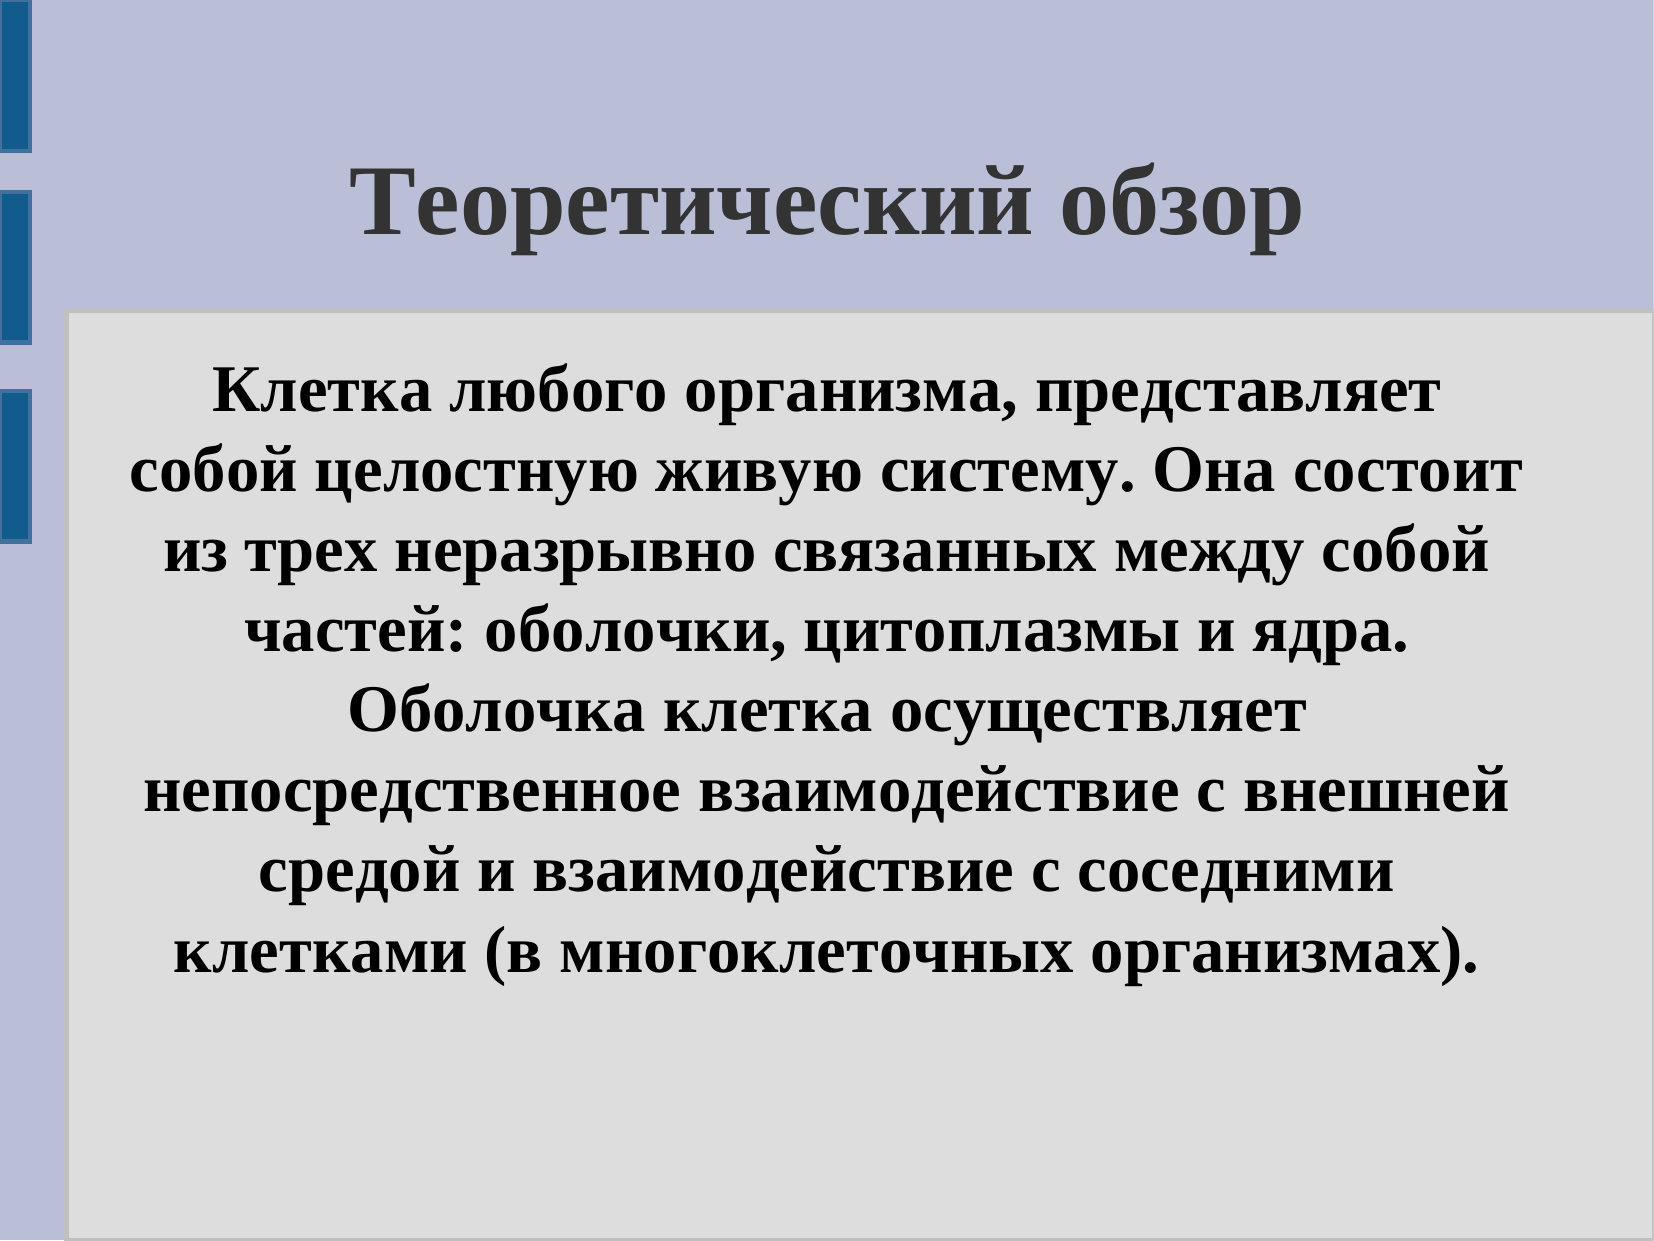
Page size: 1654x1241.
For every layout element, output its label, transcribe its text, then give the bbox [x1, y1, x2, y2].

list Клетка любого организма, представляет собой целостную живую систему. Она состоит из трех неразрывно связанных между собой частей: оболочки, цитоплазмы и ядра. Оболочка клетка осуществляет непосредственное взаимодействие с внешней средой и взаимодействие с соседними клетками (в многоклеточных организмах). [121, 344, 1534, 1127]
title Теоретический обзор [121, 91, 1534, 299]
